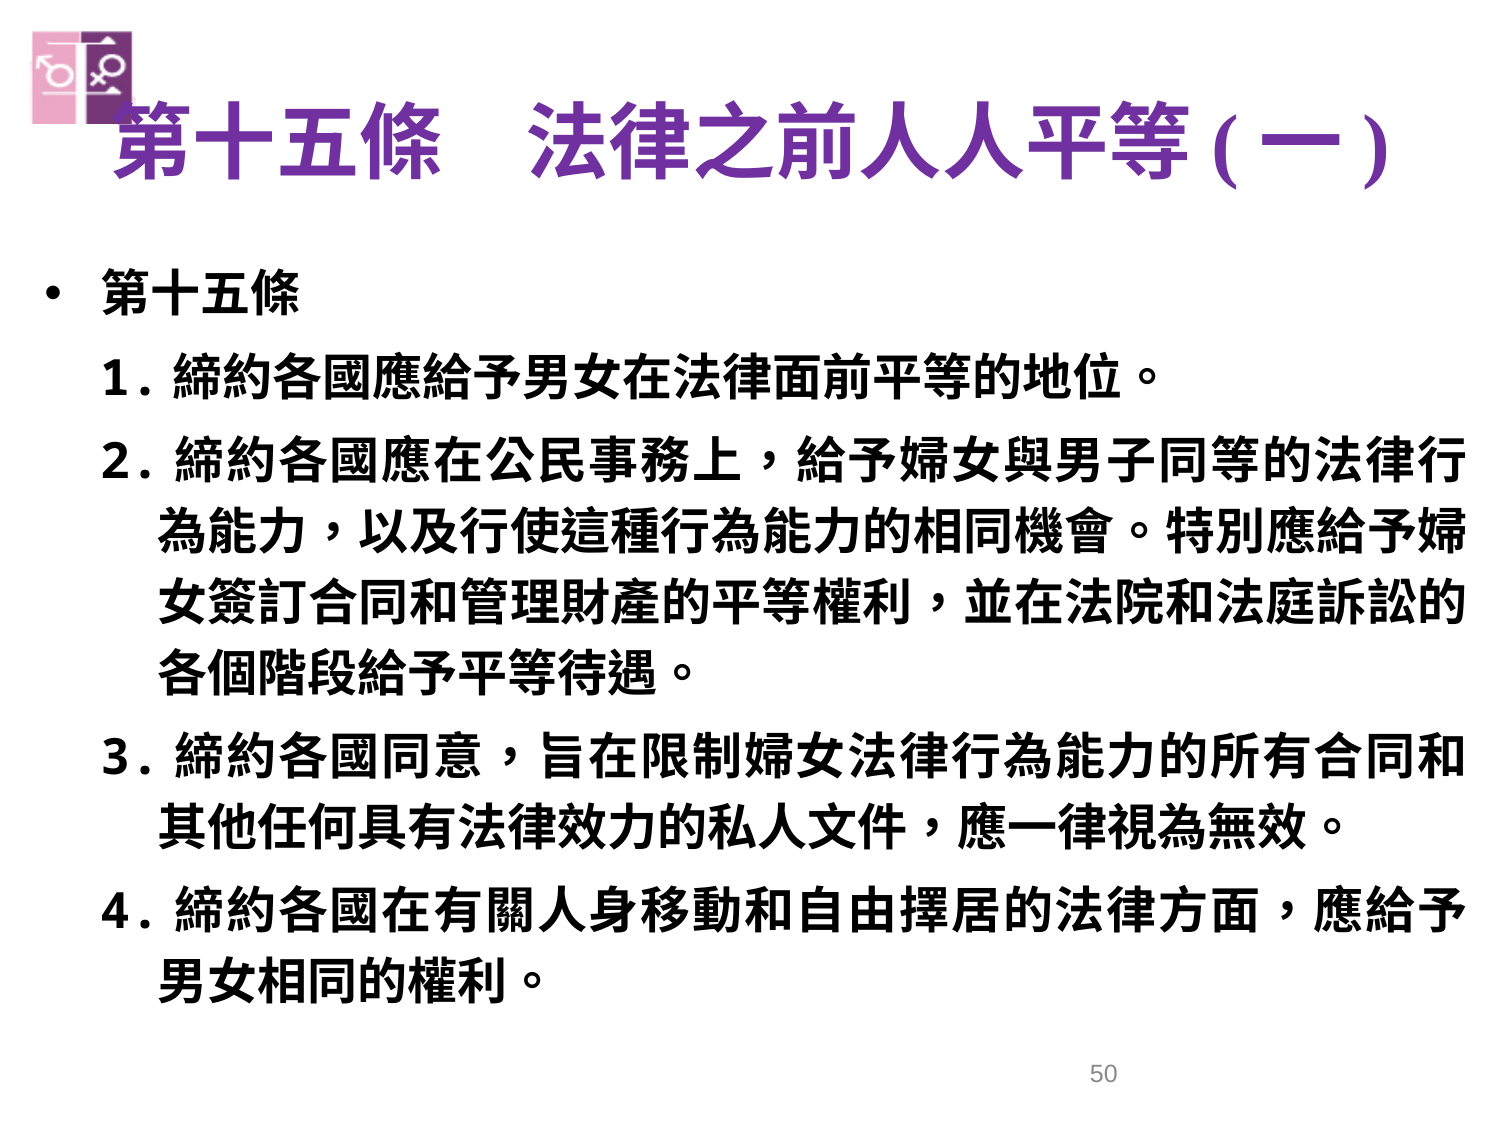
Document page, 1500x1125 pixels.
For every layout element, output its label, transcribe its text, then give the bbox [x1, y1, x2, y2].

title 第十五條 法律之前人人平等(一) [75, 45, 1426, 233]
list 第十五條 1.締約各國應給予男女在法律面前平等的地位。 2.締約各國應在公民事務上，給予婦女與男子同等的法律行為能力，以及行使這種行為能力的相同機會。特別應給予婦女簽訂合同和管理財產的平等權利，並在法院和法庭訴訟的各個階段給予平等待遇。 3.締約各國同意，旨在限制婦女法律行為能力的所有合同和其他任何具有法律效力的私人文件，應一律視為無效。 4.締約各國在有關人身移動和自由擇居的法律方面，應給予男女相同的權利。 [29, 243, 1483, 1032]
text_box 50 [1074, 1042, 1426, 1103]
